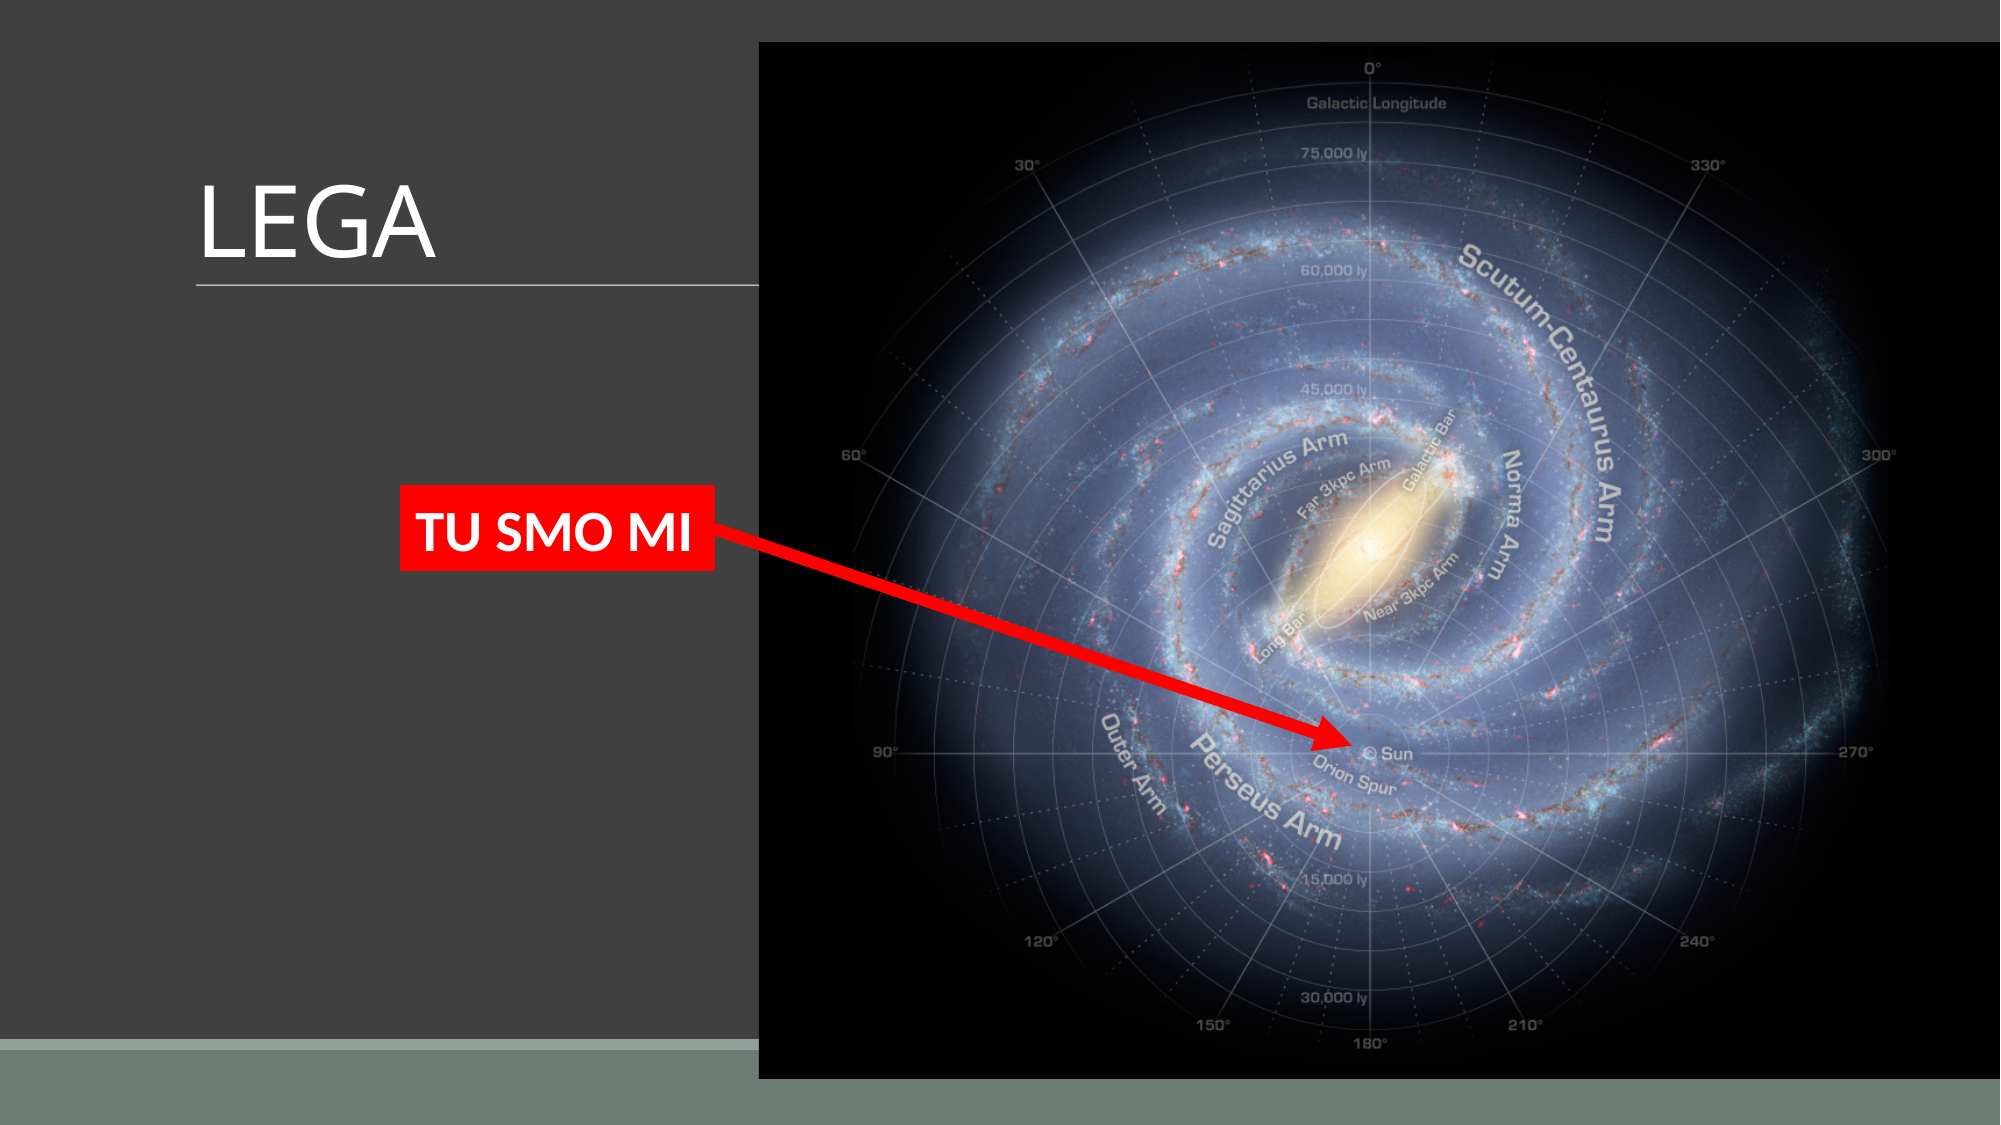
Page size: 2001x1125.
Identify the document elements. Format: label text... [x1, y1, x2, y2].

title LEGA [180, 0, 815, 286]
picture [758, 42, 2000, 1079]
text_box TU SMO MI [400, 485, 715, 571]
